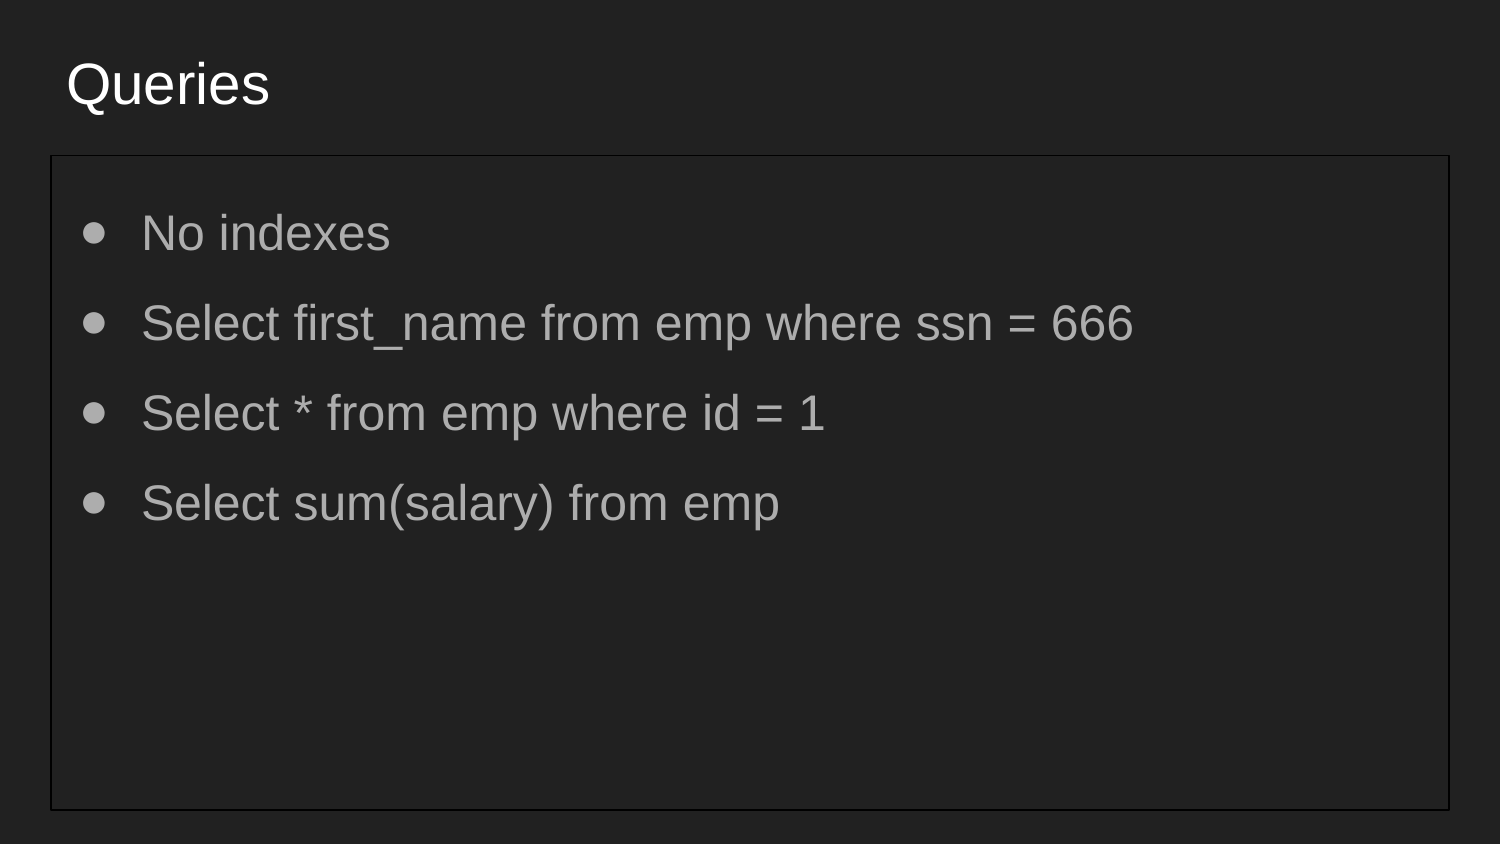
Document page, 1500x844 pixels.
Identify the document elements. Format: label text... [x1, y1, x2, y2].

title Queries [51, 30, 1449, 125]
list No indexes Select first_name from emp where ssn = 666 Select * from emp where id = 1 Select sum(salary) from emp [51, 155, 1449, 811]
